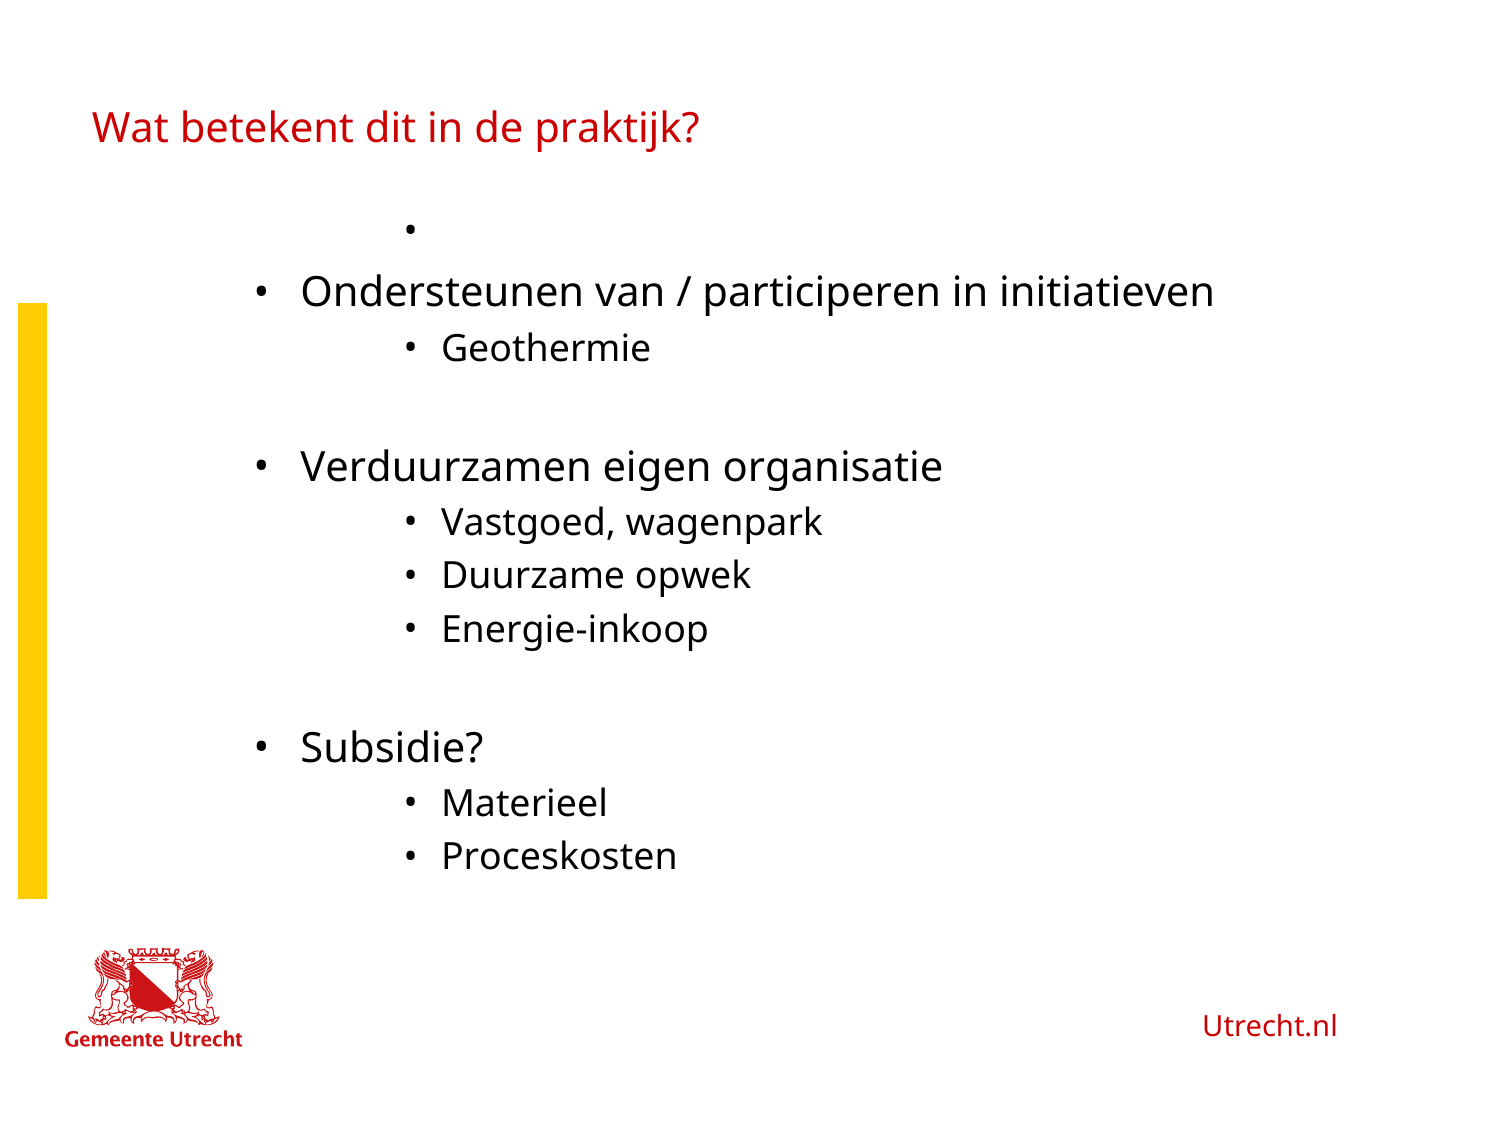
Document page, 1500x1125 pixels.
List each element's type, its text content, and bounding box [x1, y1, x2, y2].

title Wat betekent dit in de praktijk? [76, 54, 1427, 197]
list Ondersteunen van / participeren in initiatieven Geothermie Verduurzamen eigen organisatie Vastgoed, wagenpark Duurzame opwek Energie-inkoop Subsidie? Materieel Proceskosten [88, 196, 1439, 917]
